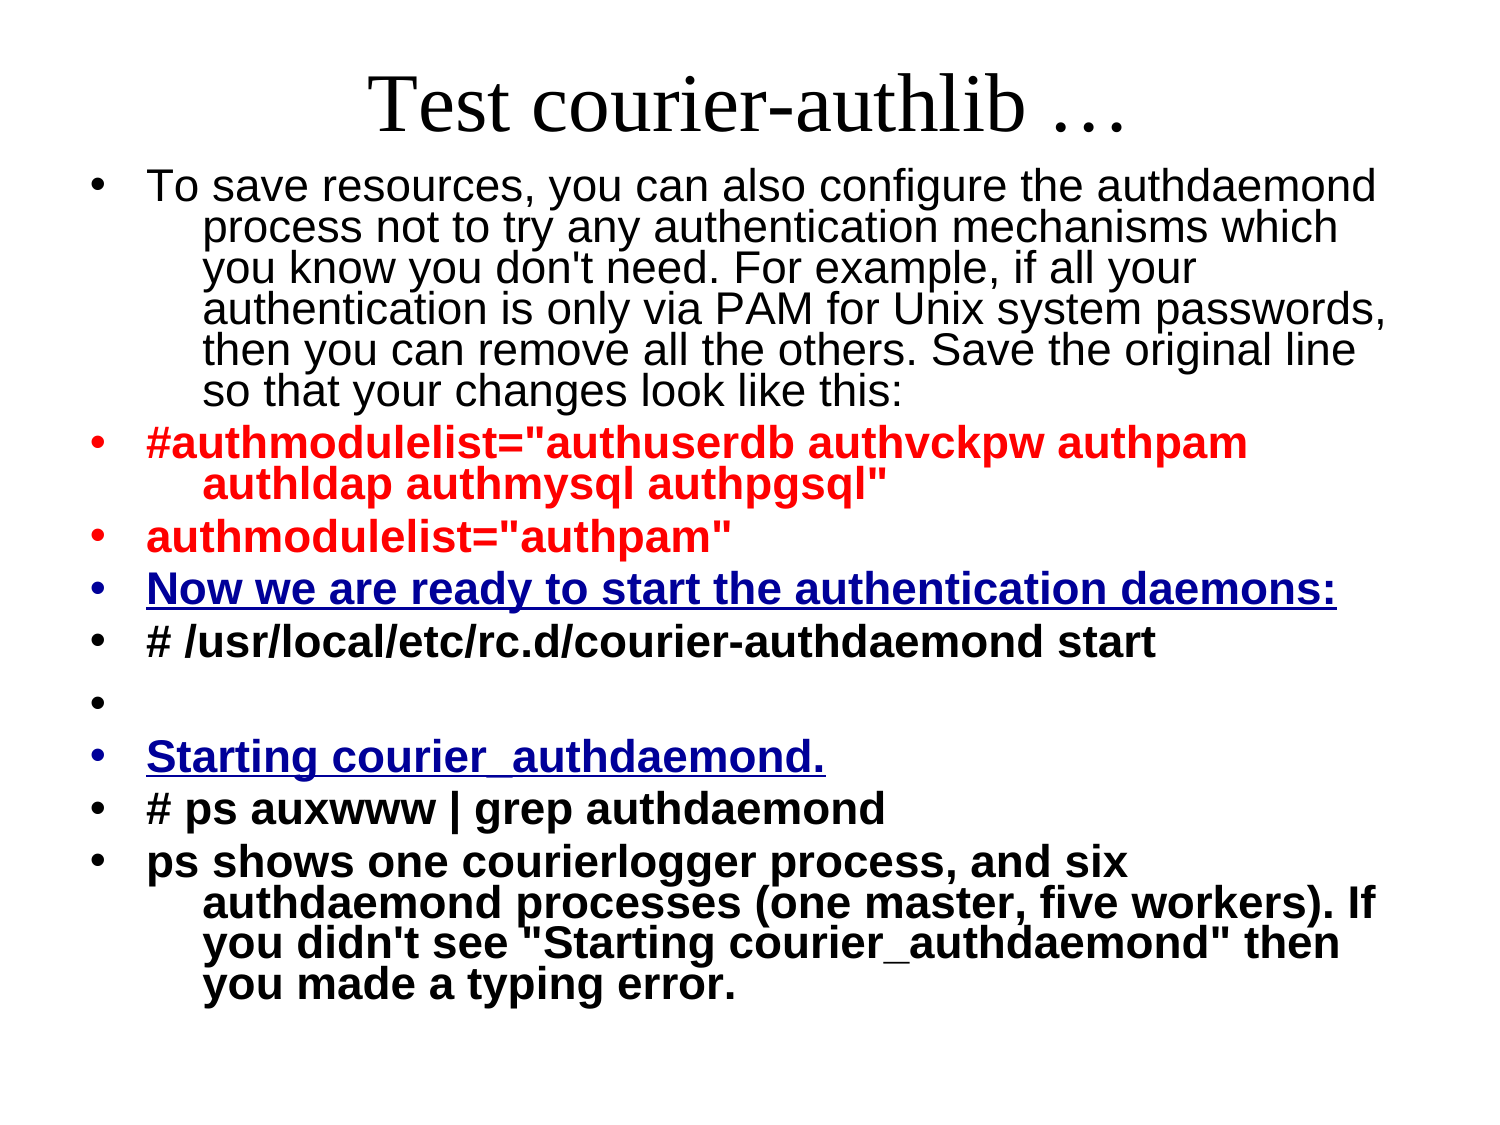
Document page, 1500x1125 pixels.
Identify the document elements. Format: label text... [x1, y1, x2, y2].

list To save resources, you can also configure the authdaemond process not to try any authentication mechanisms which you know you don't need. For example, if all your authentication is only via PAM for Unix system passwords, then you can remove all the others. Save the original line so that your changes look like this: #authmodulelist="authuserdb authvckpw authpam authldap authmysql authpgsql" authmodulelist="authpam" Now we are ready to start the authentication daemons: # /usr/local/etc/rc.d/courier-authdaemond start Starting courier_authdaemond. # ps auxwww | grep authdaemond ps shows one courierlogger process, and six authdaemond processes (one master, five workers). If you didn't see "Starting courier_authdaemond" then you made a typing error. [75, 160, 1426, 1047]
title Test courier-authlib … [75, 45, 1426, 160]
